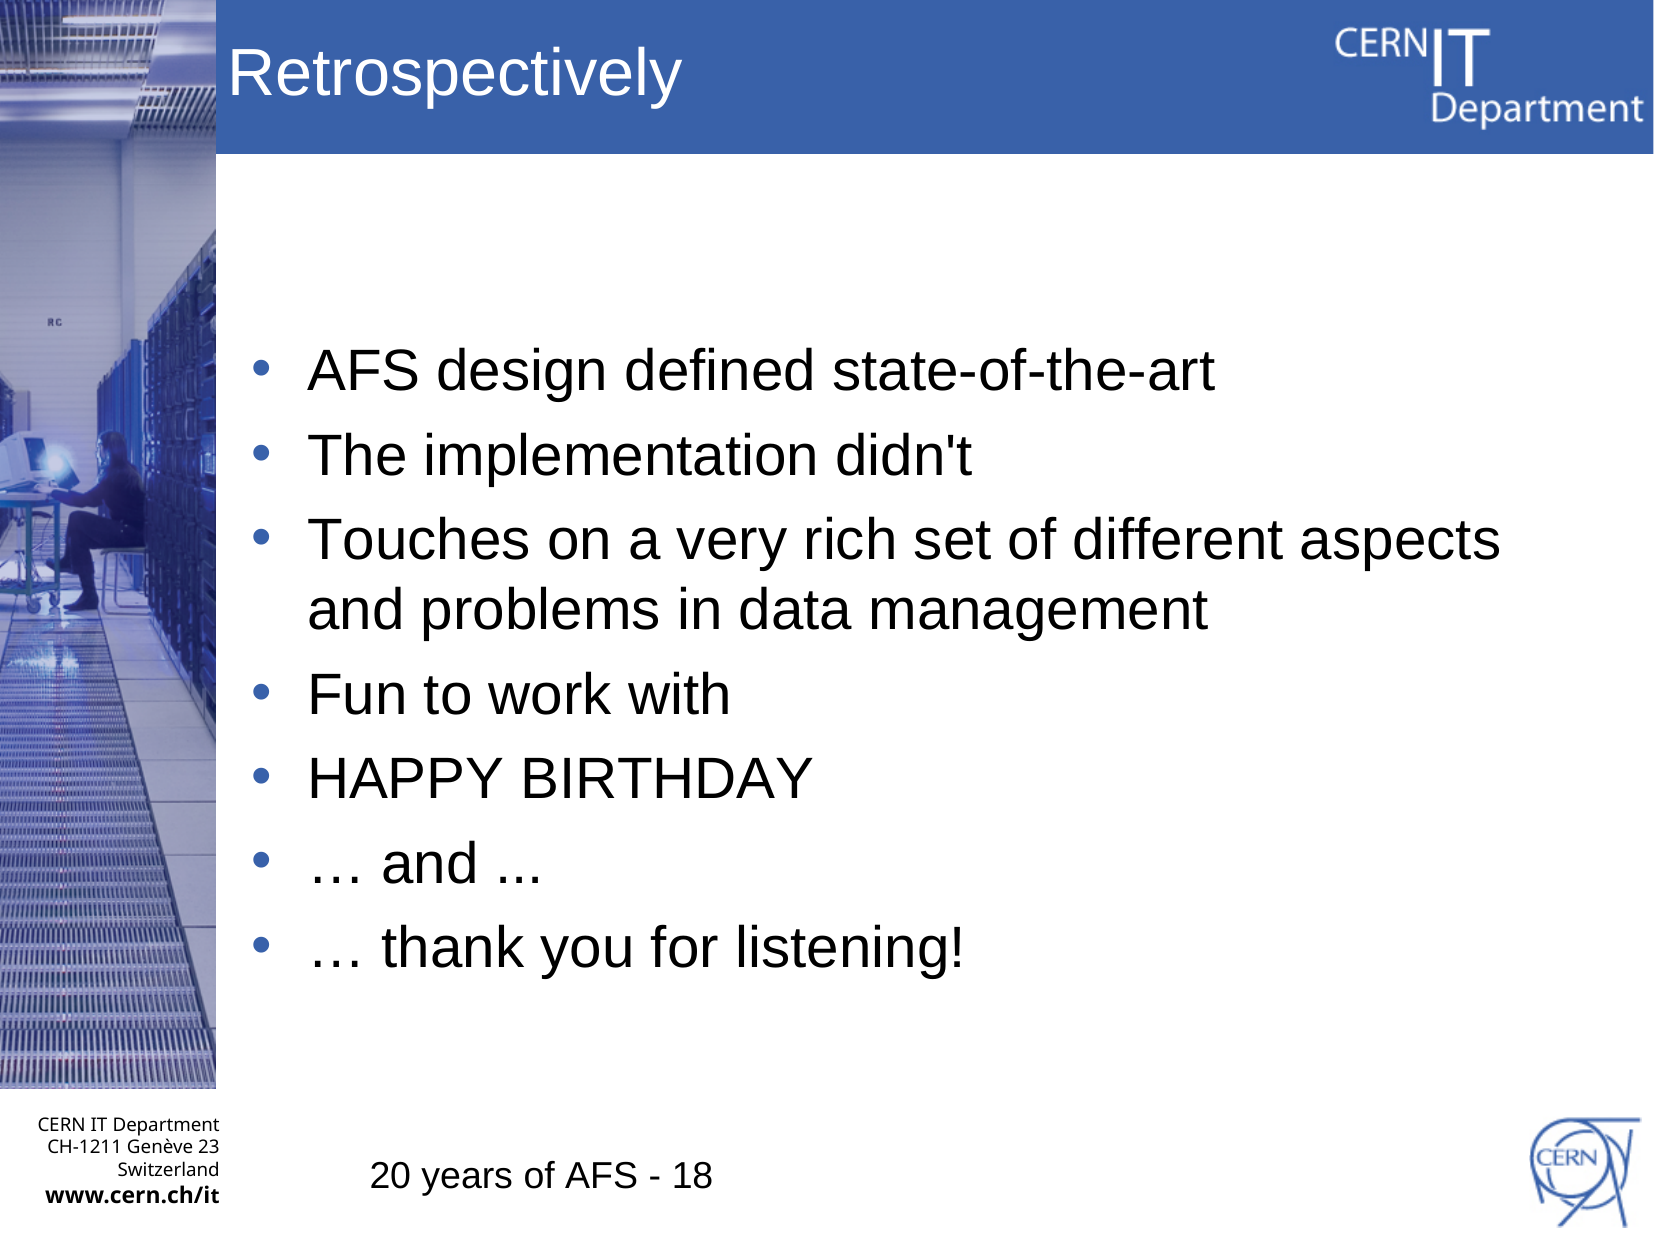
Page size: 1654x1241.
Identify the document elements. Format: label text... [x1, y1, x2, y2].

list AFS design defined state-of-the-art The implementation didn't Touches on a very rich set of different aspects and problems in data management Fun to work with HAPPY BIRTHDAY … and ... … thank you for listening! [236, 324, 1565, 1144]
picture [1529, 1116, 1642, 1228]
title Retrospectively [212, 0, 1126, 165]
picture [1126, 0, 1654, 154]
